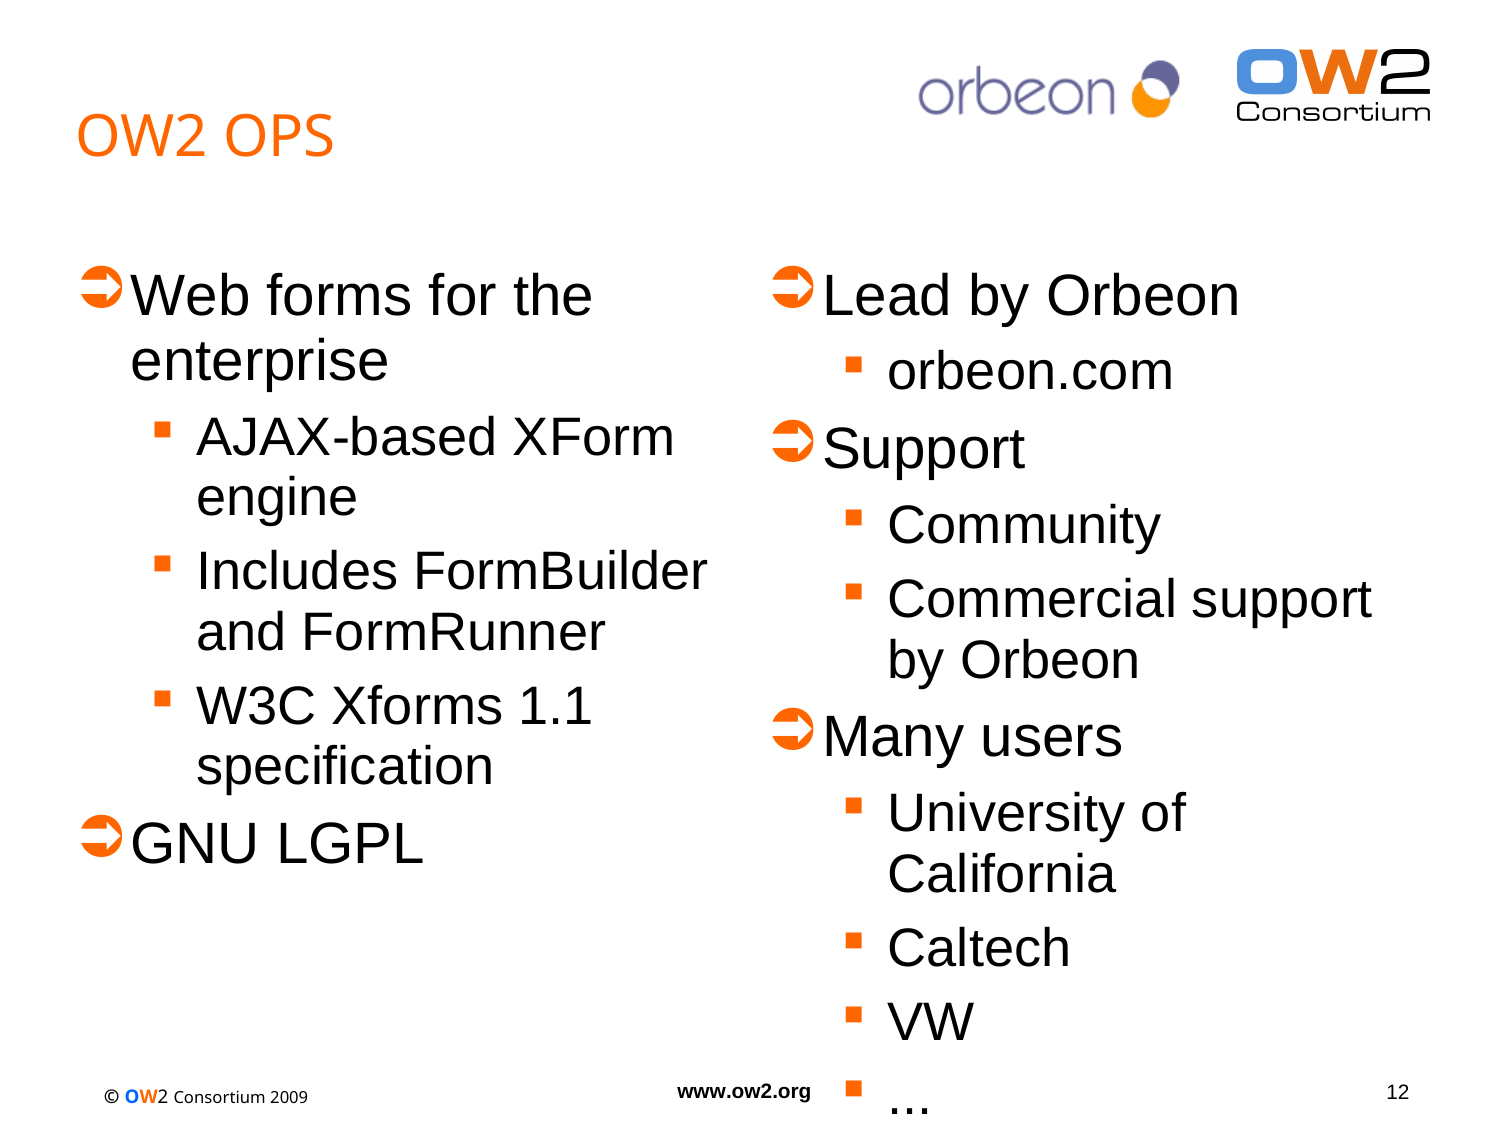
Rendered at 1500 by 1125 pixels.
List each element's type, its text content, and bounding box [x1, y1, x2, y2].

title OW2 OPS [75, 52, 1175, 207]
picture [915, 58, 1182, 119]
list Lead by Orbeon orbeon.com Support Community Commercial support by Orbeon Many users University of California Caltech VW ... [766, 262, 1425, 1125]
list Web forms for the enterprise AJAX-based XForm engine Includes FormBuilder and FormRunner W3C Xforms 1.1 specification GNU LGPL [74, 262, 766, 990]
